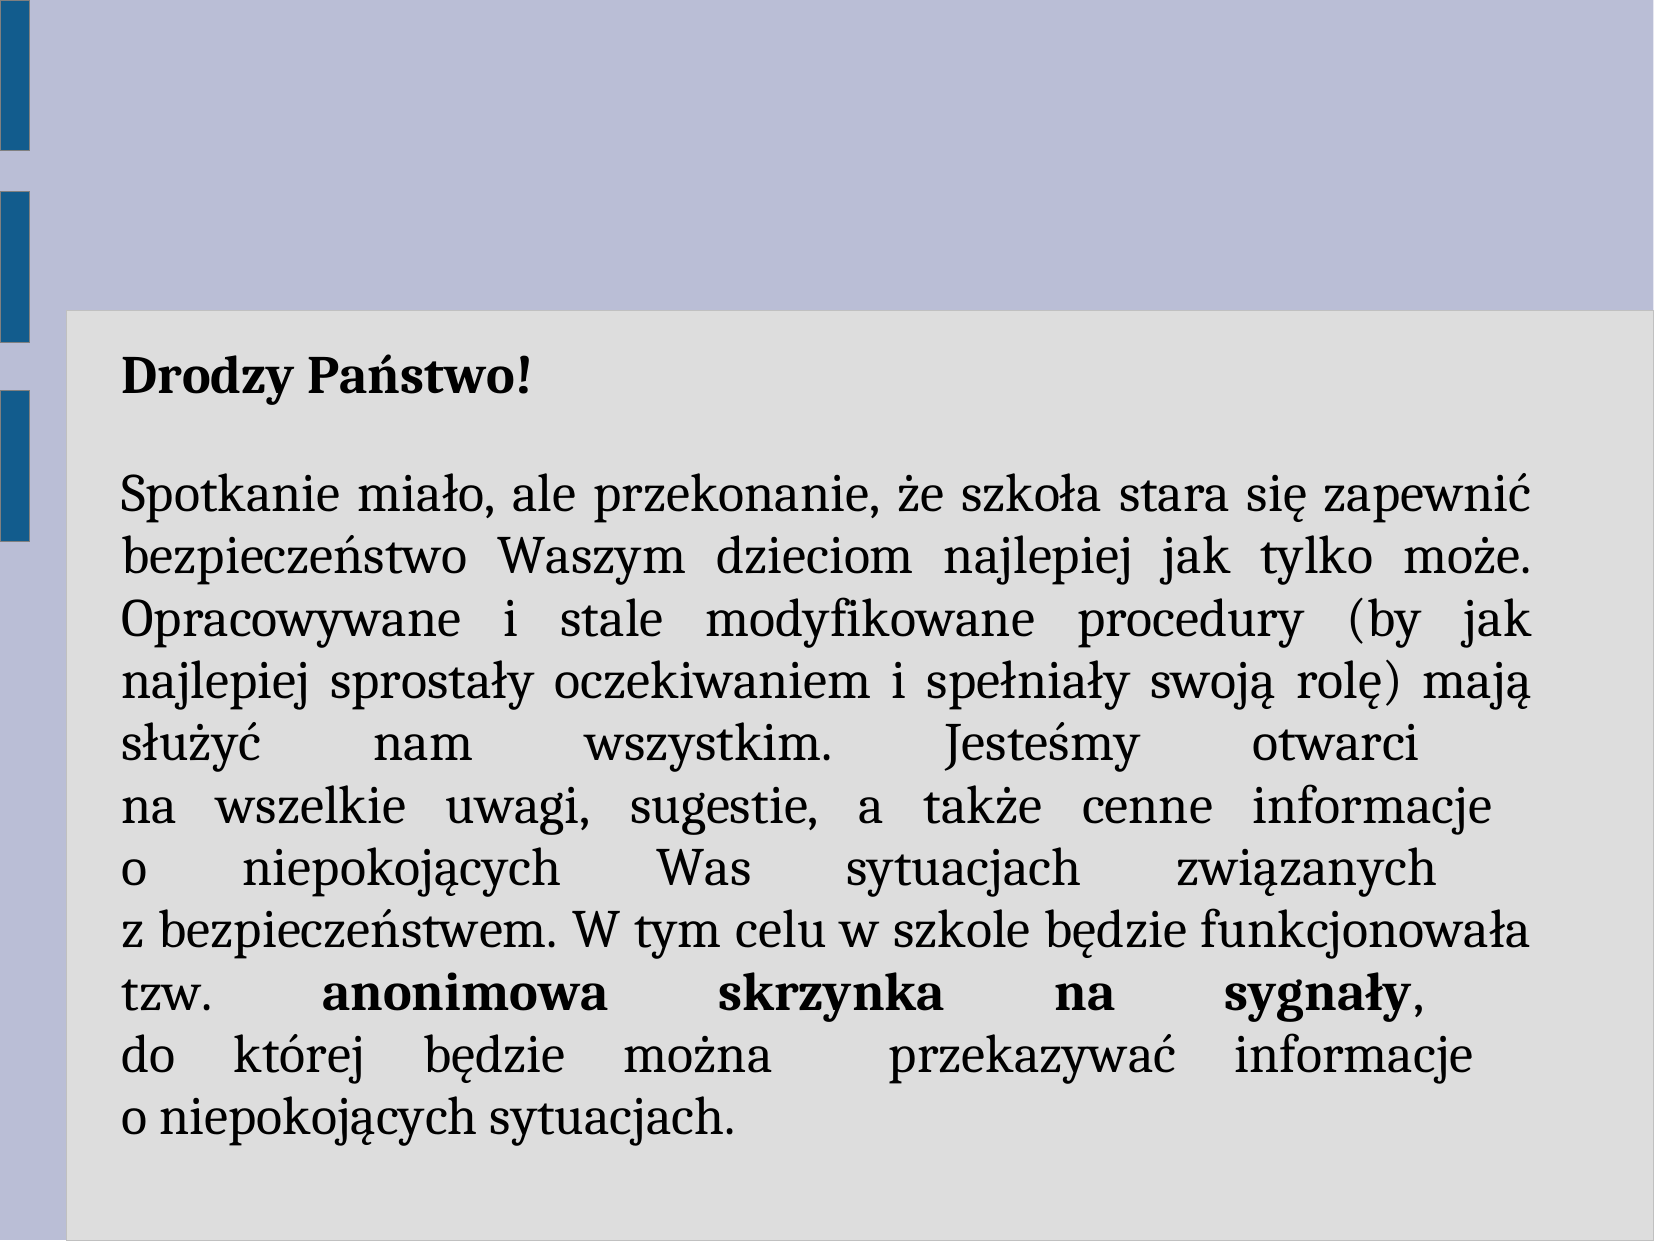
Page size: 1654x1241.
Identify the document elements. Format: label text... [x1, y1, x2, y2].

list Drodzy Państwo! Spotkanie miało, ale przekonanie, że szkoła stara się zapewnić bezpieczeństwo Waszym dzieciom najlepiej jak tylko może. Opracowywane i stale modyfikowane procedury (by jak najlepiej sprostały oczekiwaniem i spełniały swoją rolę) mają służyć nam wszystkim. Jesteśmy otwarci na wszelkie uwagi, sugestie, a także cenne informacje o niepokojących Was sytuacjach związanych z bezpieczeństwem. W tym celu w szkole będzie funkcjonowała tzw. anonimowa skrzynka na sygnały, do której będzie można przekazywać informacje o niepokojących sytuacjach. [121, 344, 1534, 1219]
